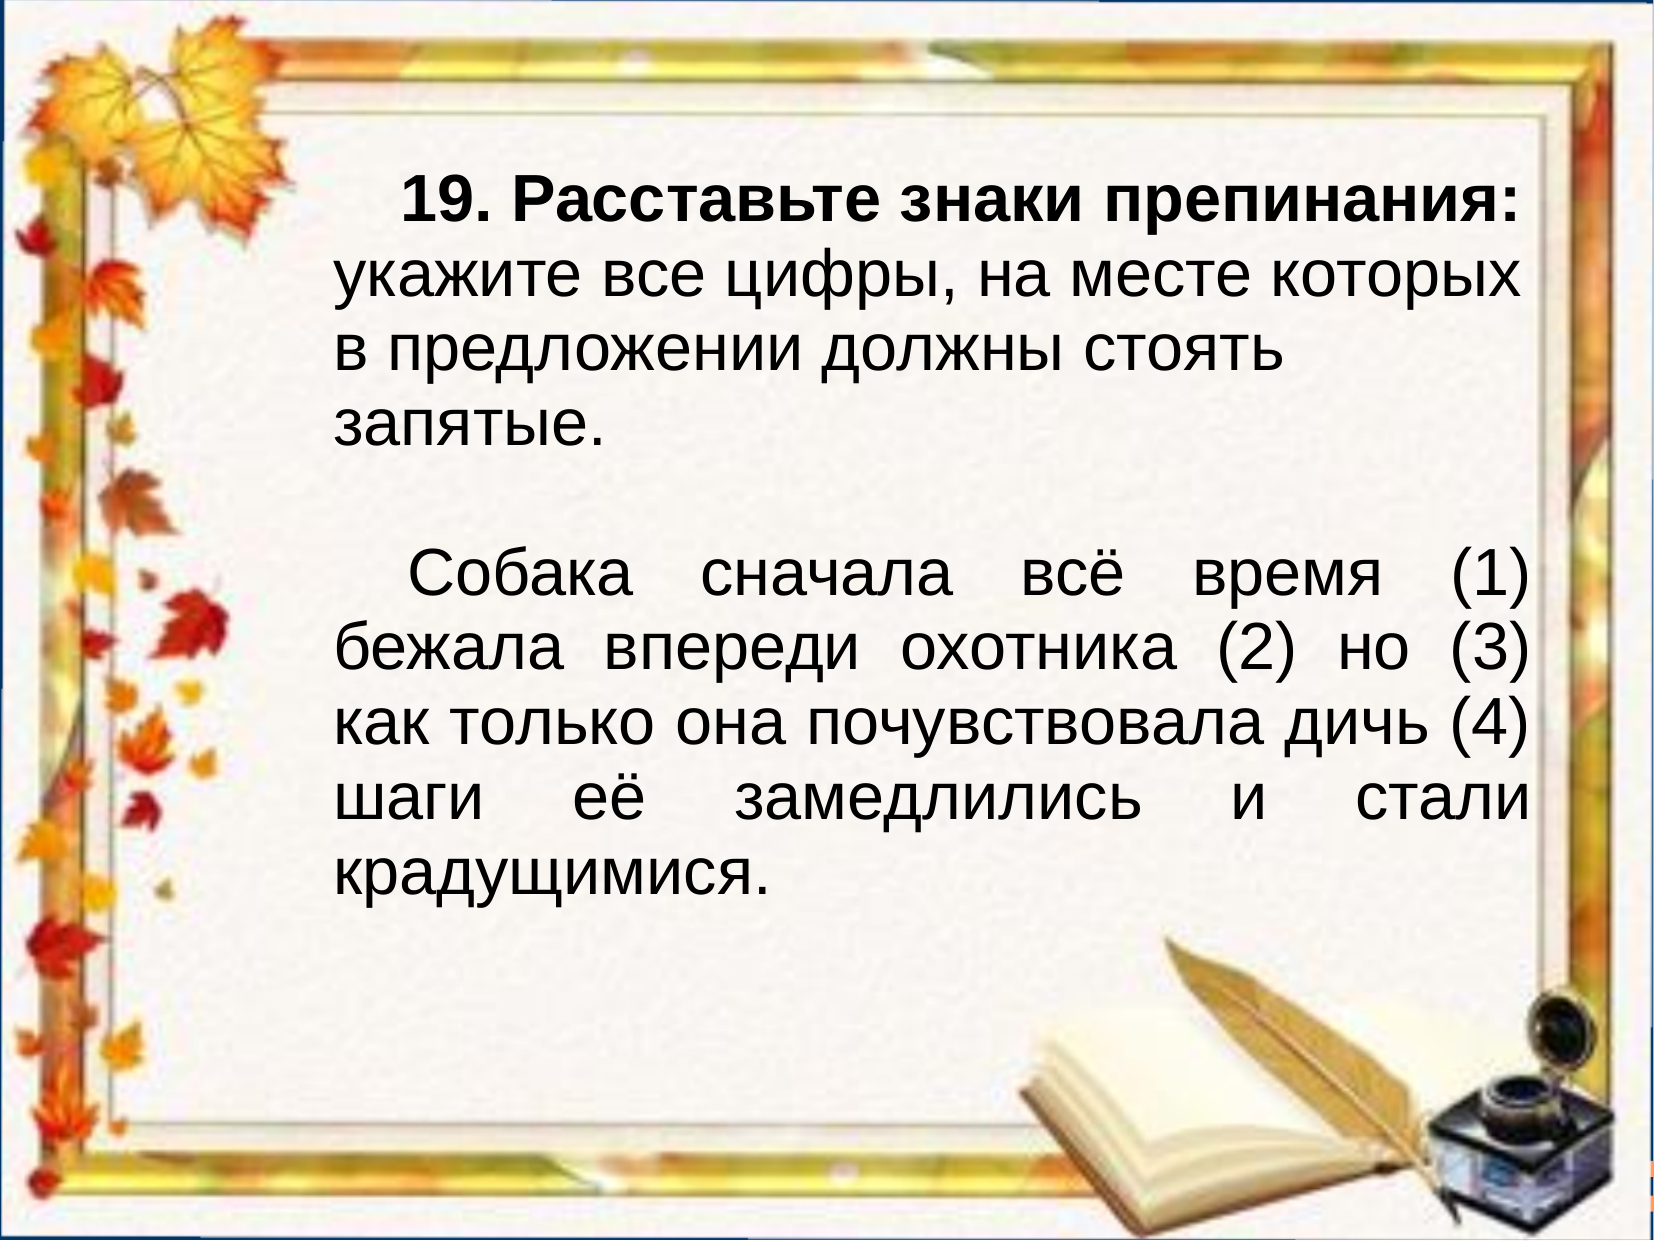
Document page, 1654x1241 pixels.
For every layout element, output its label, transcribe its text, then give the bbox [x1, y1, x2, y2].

picture [0, 0, 1654, 1241]
text_box 19. Расставьте знаки препинания: укажите все цифры, на месте которых в предложении должны стоять запятые. Собака сначала всё время (1) бежала впереди охотника (2) но (3) как только она почувствовала дичь (4) шаги её замедлились и стали крадущимися. [318, 153, 1548, 1060]
